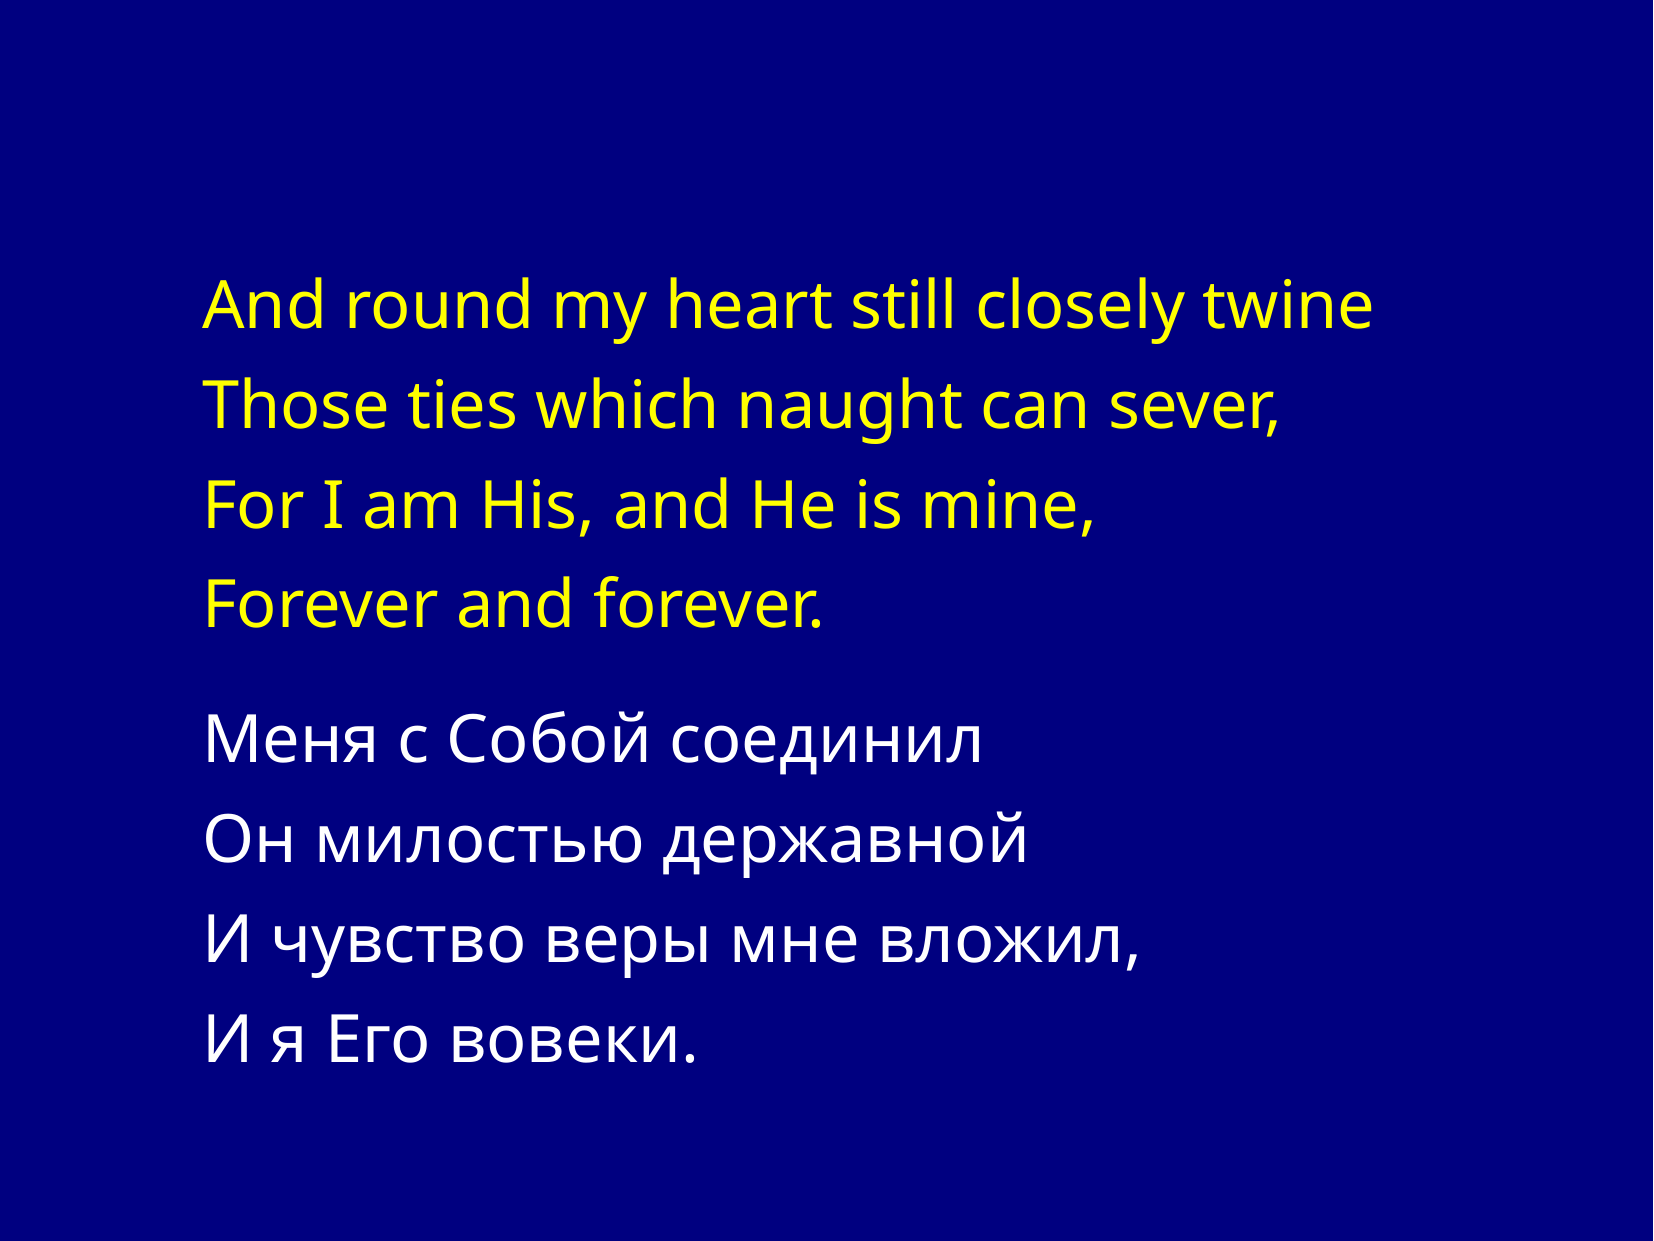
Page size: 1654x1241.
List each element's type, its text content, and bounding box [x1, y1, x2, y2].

text_box Меня с Собой соединил Он милостью державной И чувство веры мне вложил, И я Его вовеки. [75, 675, 1576, 1163]
text_box And round my heart still closely twine Those ties which naught can sever, For I am His, and He is mine, Forever and forever. [75, 150, 1576, 638]
